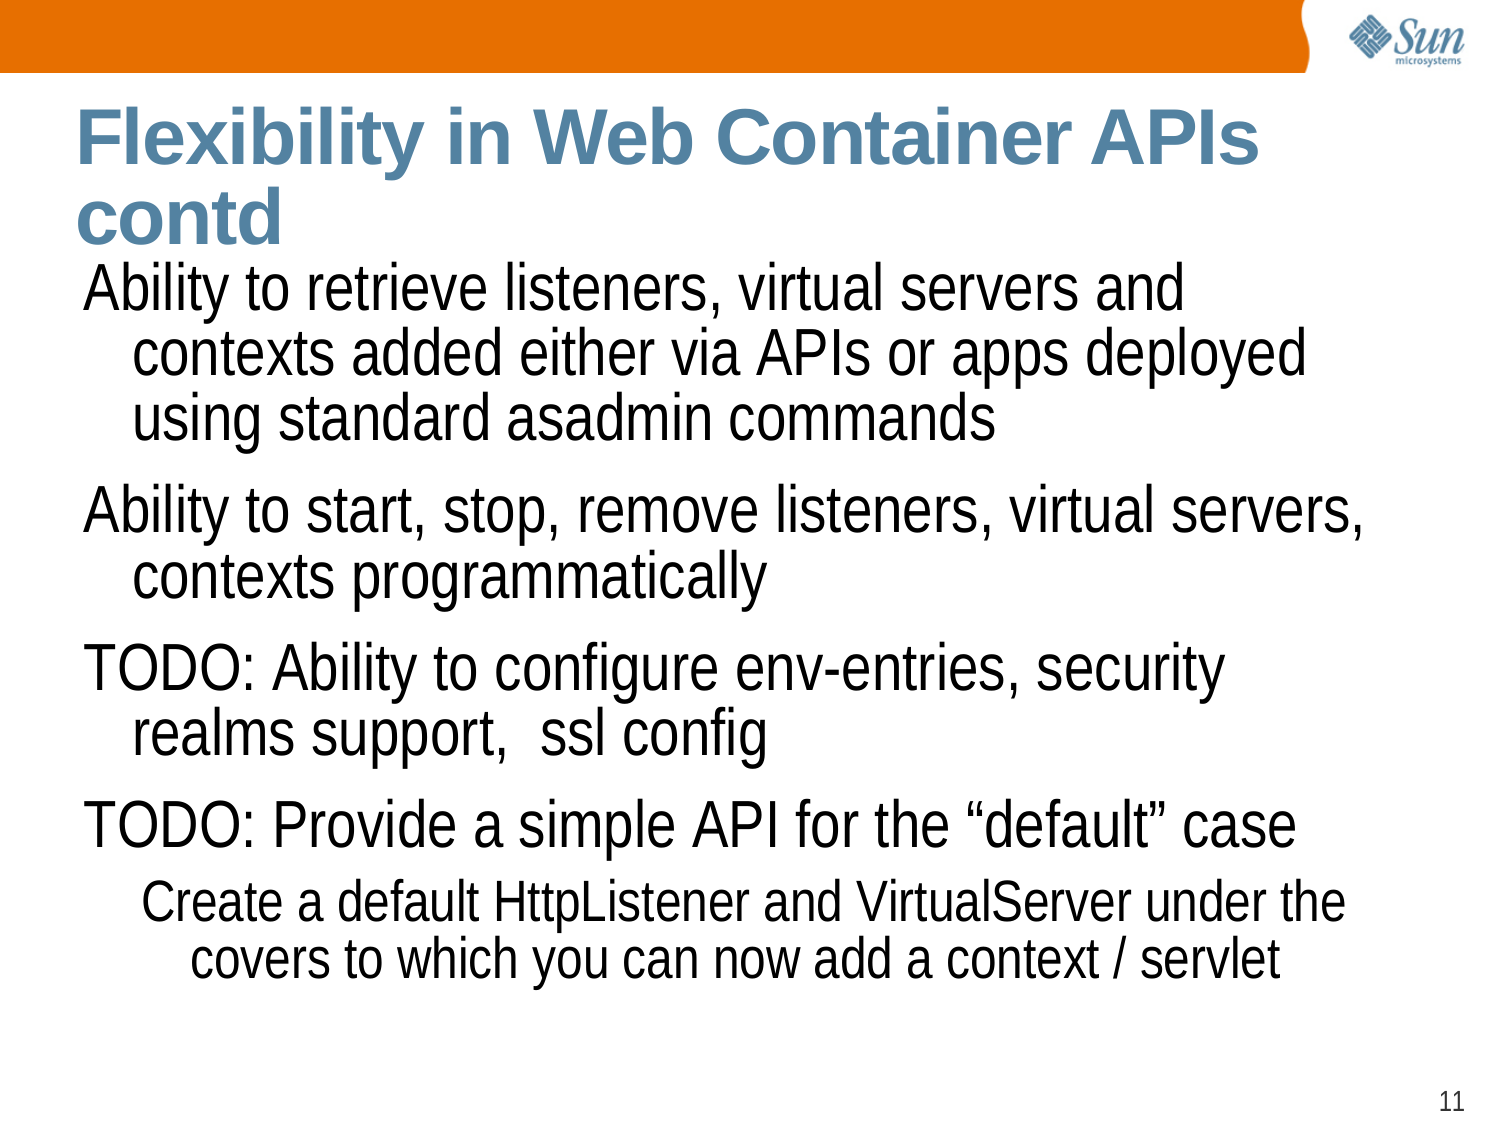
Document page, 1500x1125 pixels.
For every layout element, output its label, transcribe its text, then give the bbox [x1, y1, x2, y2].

picture [0, 0, 1500, 73]
list Ability to retrieve listeners, virtual servers and contexts added either via APIs or apps deployed using standard asadmin commands Ability to start, stop, remove listeners, virtual servers, contexts programmatically TODO: Ability to configure env-entries, security realms support, ssl config TODO: Provide a simple API for the “default” case Create a default HttpListener and VirtualServer under the covers to which you can now add a context / servlet [64, 258, 1401, 1094]
title Flexibility in Web Container APIs contd [75, 101, 1437, 275]
